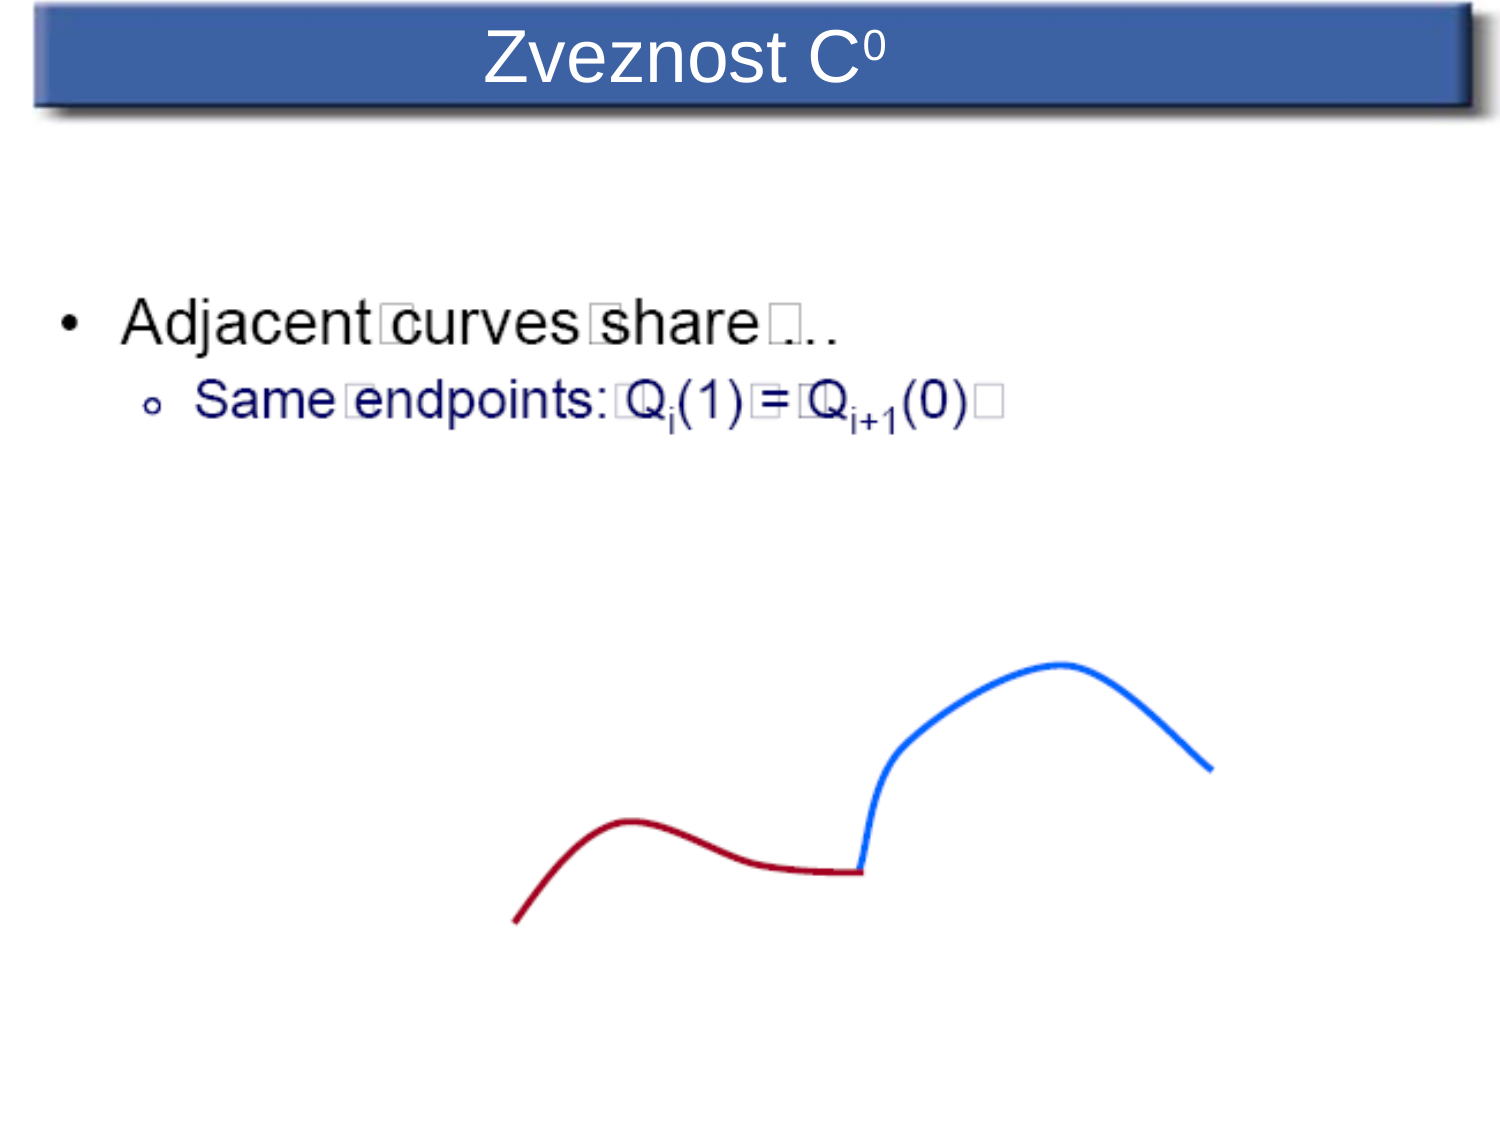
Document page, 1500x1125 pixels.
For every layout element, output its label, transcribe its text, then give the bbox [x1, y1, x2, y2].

picture [53, 278, 1424, 973]
text_box Zveznost C0 [468, 0, 902, 106]
picture [32, 0, 1500, 127]
